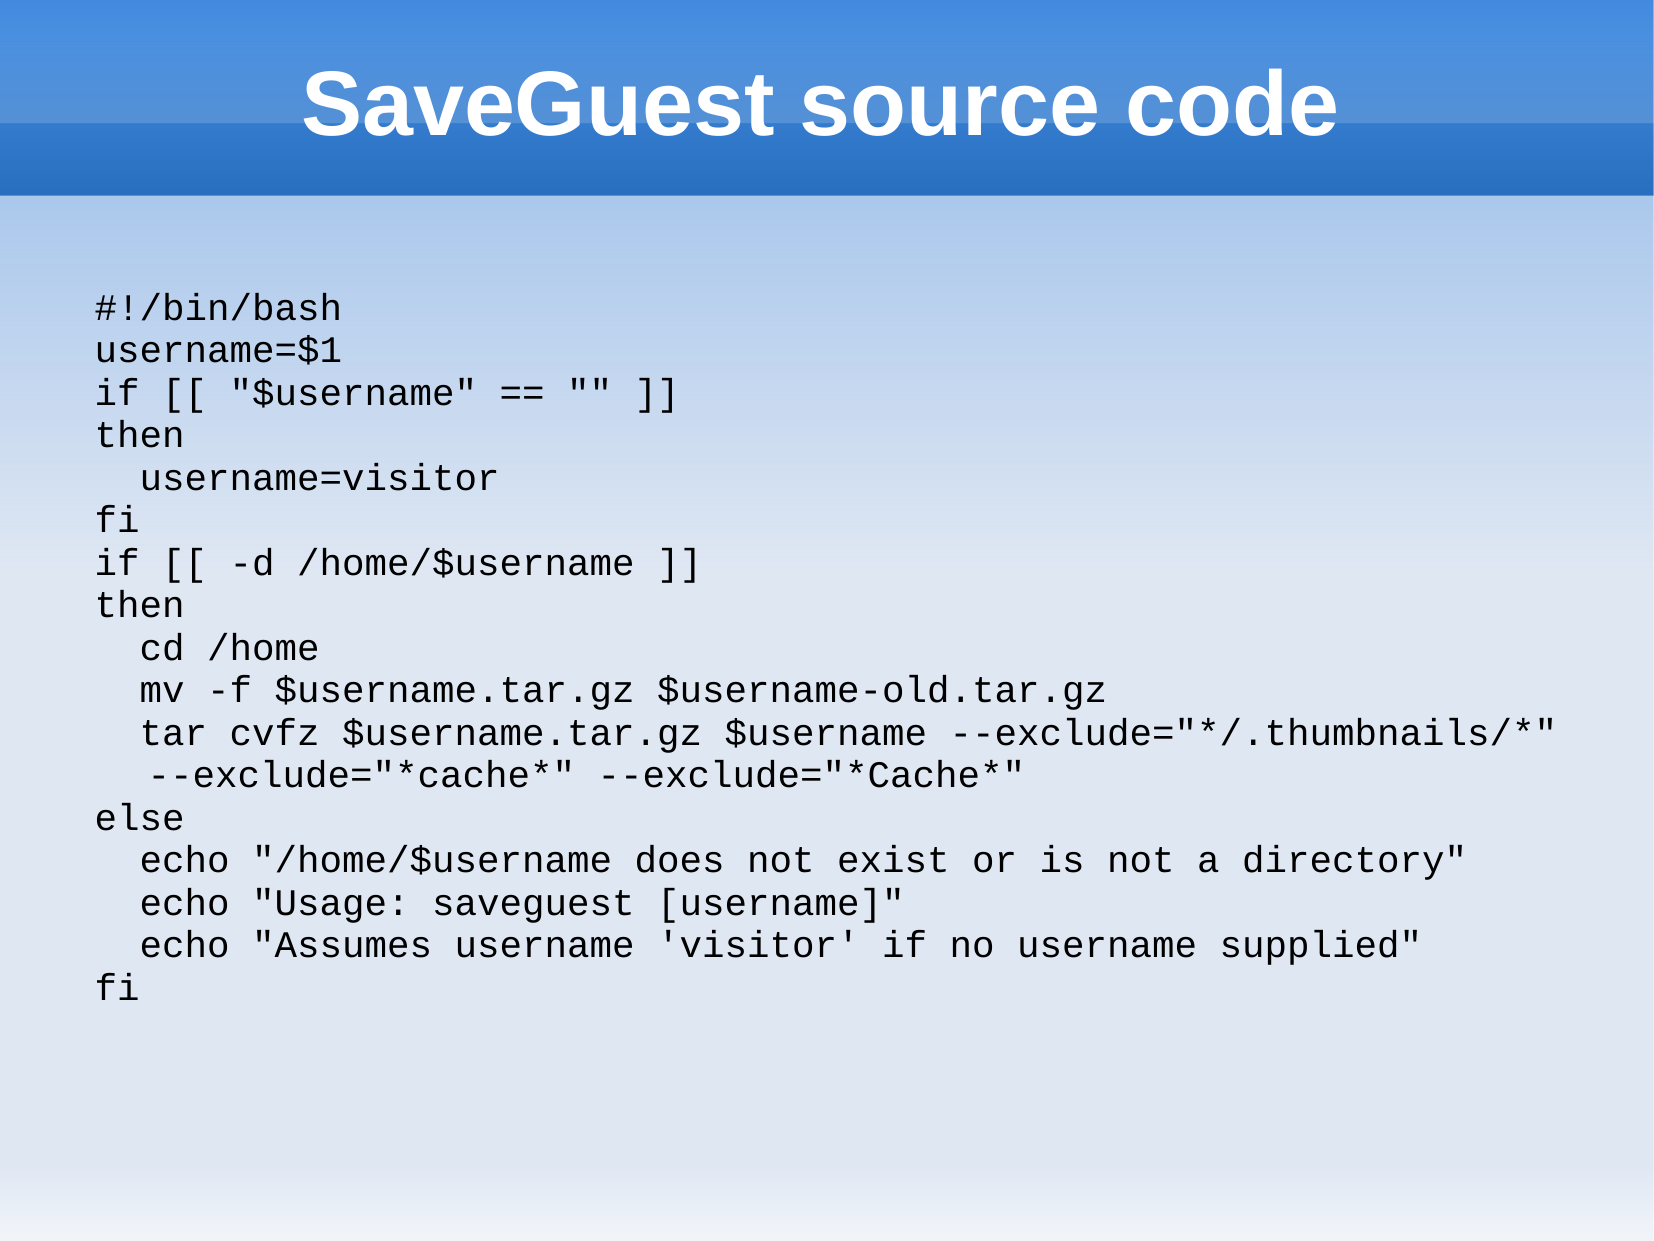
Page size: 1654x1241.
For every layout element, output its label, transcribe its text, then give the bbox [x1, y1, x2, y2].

picture [0, 0, 1654, 1241]
list #!/bin/bash username=$1 if [[ "$username" == "" ]] then username=visitor fi if [[ -d /home/$username ]] then cd /home mv -f $username.tar.gz $username-old.tar.gz tar cvfz $username.tar.gz $username --exclude="*/.thumbnails/*" --exclude="*cache*" --exclude="*Cache*" else echo "/home/$username does not exist or is not a directory" echo "Usage: saveguest [username]" echo "Assumes username 'visitor' if no username supplied" fi [76, 288, 1565, 1093]
title SaveGuest source code [76, 7, 1565, 200]
